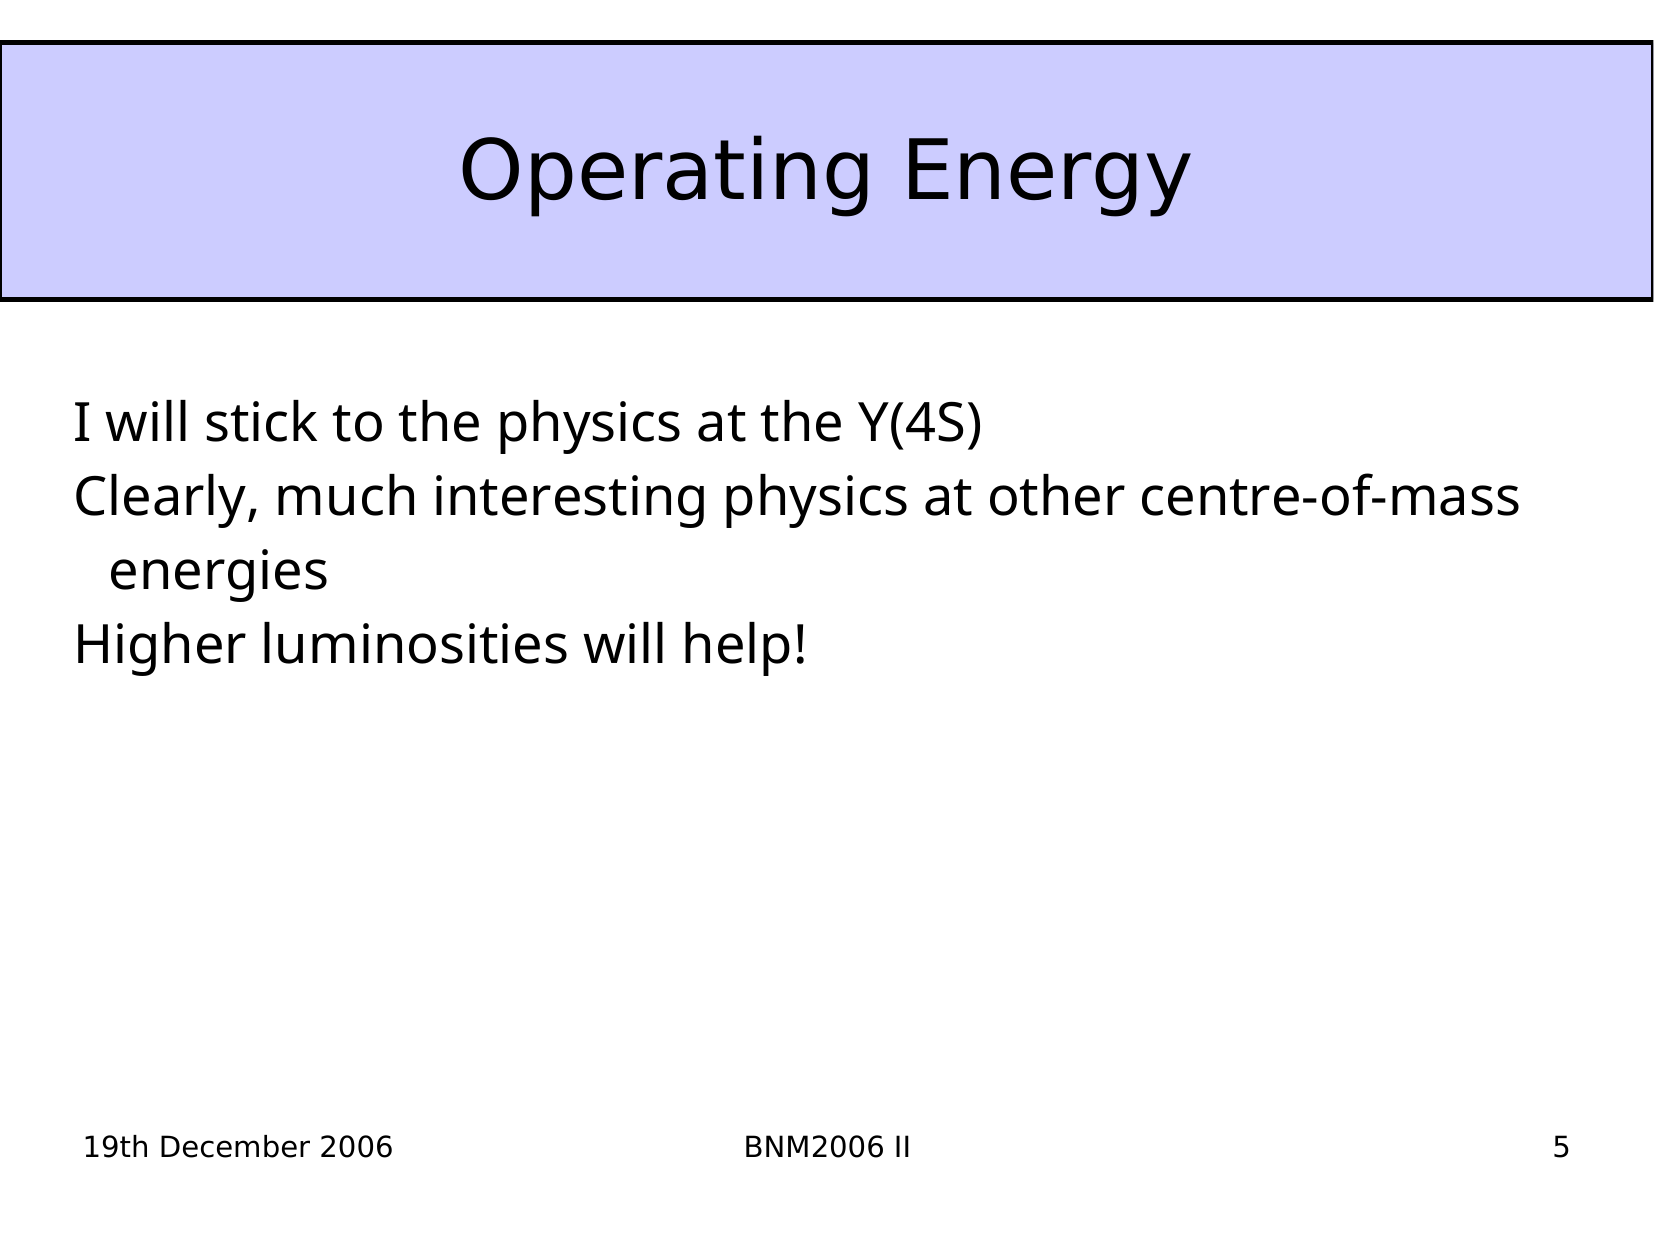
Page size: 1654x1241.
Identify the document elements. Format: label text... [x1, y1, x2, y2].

text_box I will stick to the physics at the Υ(4S) Clearly, much interesting physics at other centre-of-mass energies Higher luminosities will help! [23, 375, 1613, 761]
title Operating Energy [0, 42, 1654, 300]
